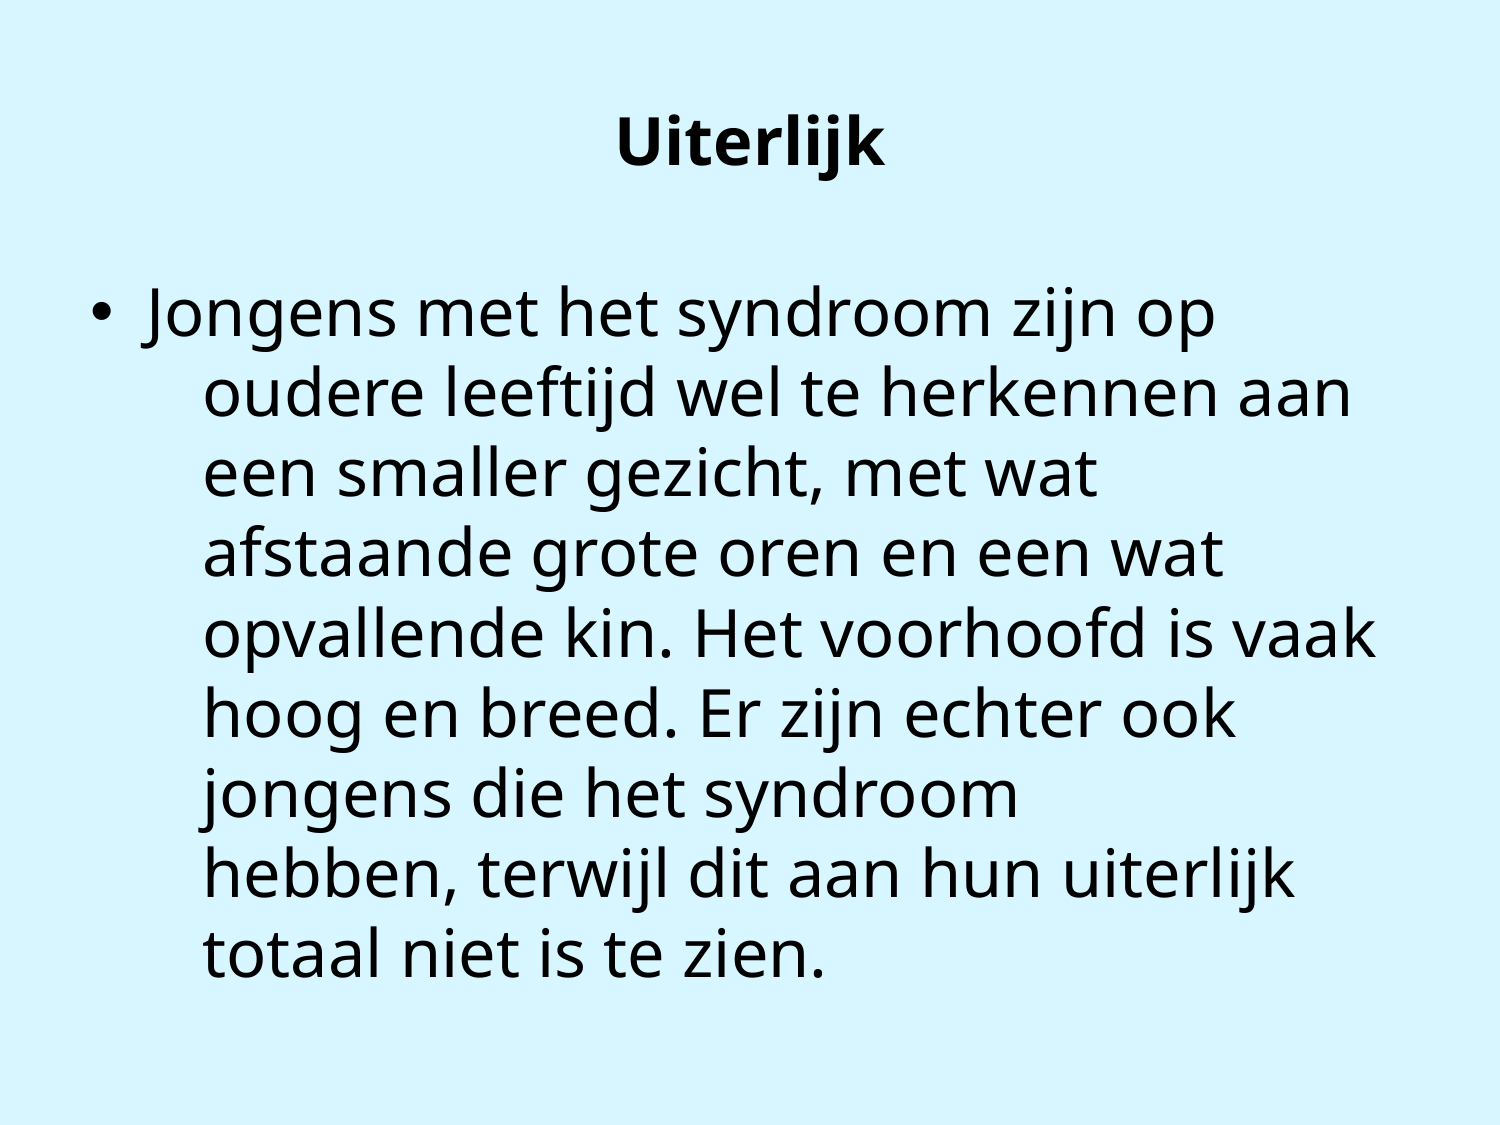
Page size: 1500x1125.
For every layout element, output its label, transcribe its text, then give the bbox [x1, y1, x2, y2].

list Jongens met het syndroom zijn op oudere leeftijd wel te herkennen aan een smaller gezicht, met wat afstaande grote oren en een wat opvallende kin. Het voorhoofd is vaak hoog en breed. Er zijn echter ook jongens die het syndroom hebben, terwijl dit aan hun uiterlijk totaal niet is te zien. [75, 262, 1426, 1005]
title Uiterlijk [75, 45, 1426, 233]
